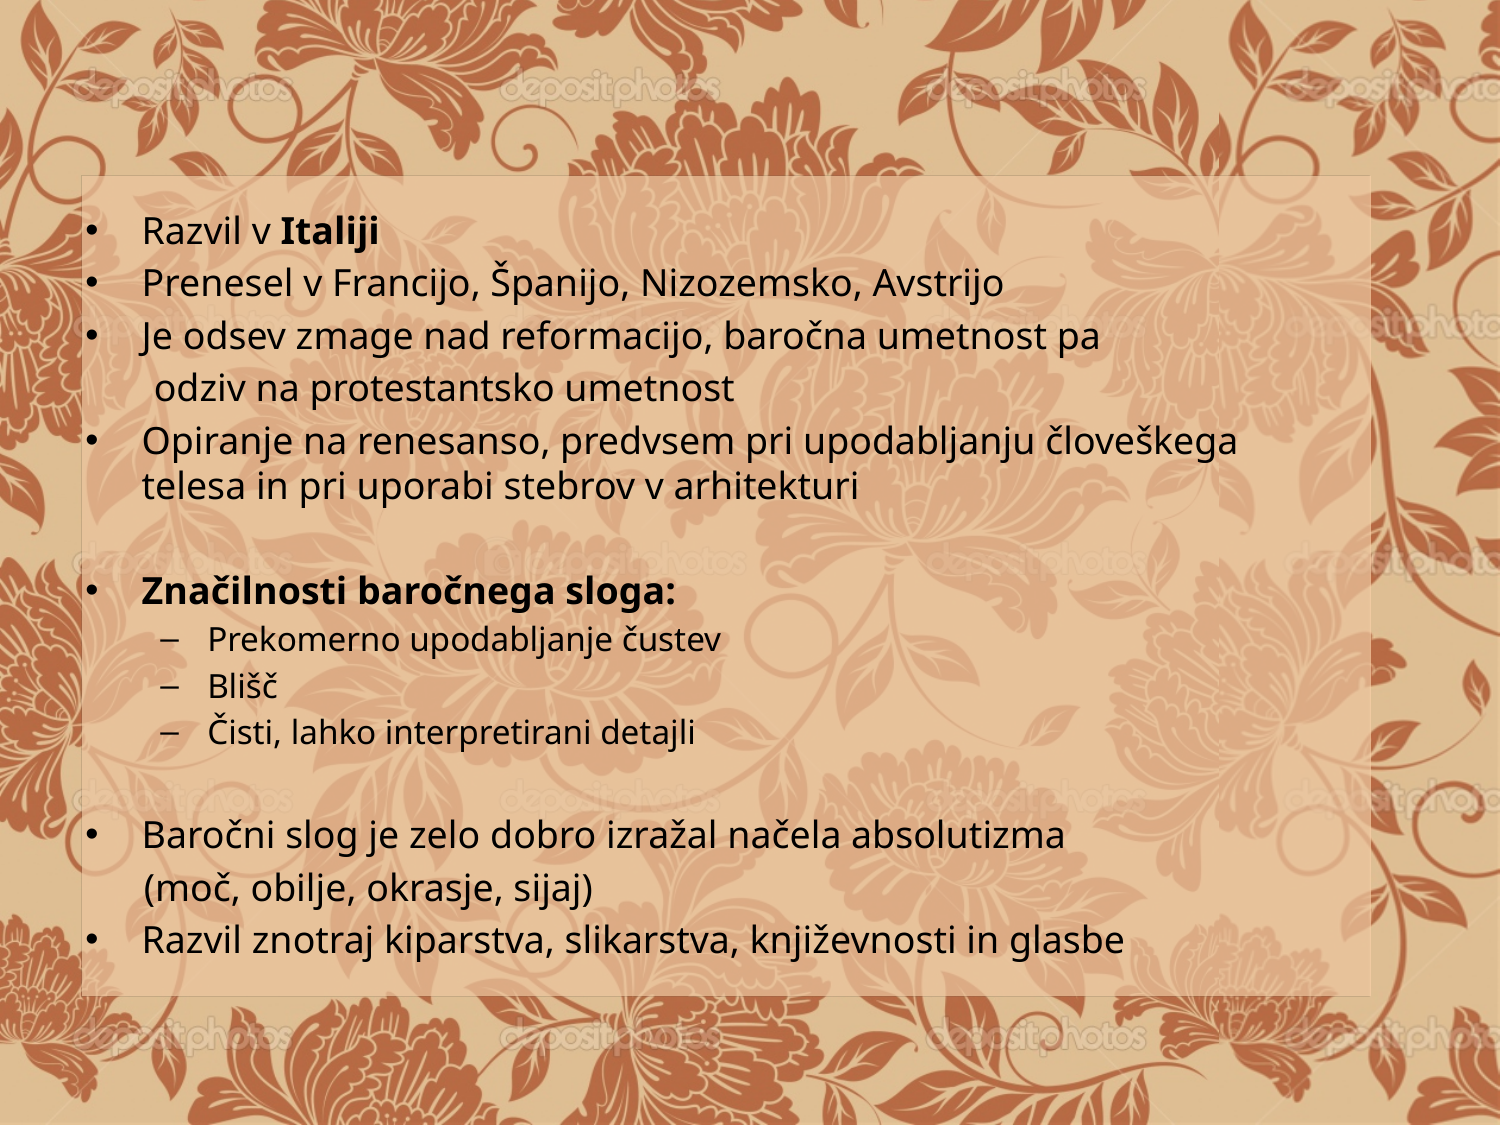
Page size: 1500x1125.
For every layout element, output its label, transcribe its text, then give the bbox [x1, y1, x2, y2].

list Razvil v Italiji Prenesel v Francijo, Španijo, Nizozemsko, Avstrijo Je odsev zmage nad reformacijo, baročna umetnost pa odziv na protestantsko umetnost Opiranje na renesanso, predvsem pri upodabljanju človeškega telesa in pri uporabi stebrov v arhitekturi Značilnosti baročnega sloga: Prekomerno upodabljanje čustev Blišč Čisti, lahko interpretirani detajli Baročni slog je zelo dobro izražal načela absolutizma (moč, obilje, okrasje, sijaj) Razvil znotraj kiparstva, slikarstva, književnosti in glasbe [70, 199, 1348, 1008]
text_box [0, 0, 1500, 1125]
